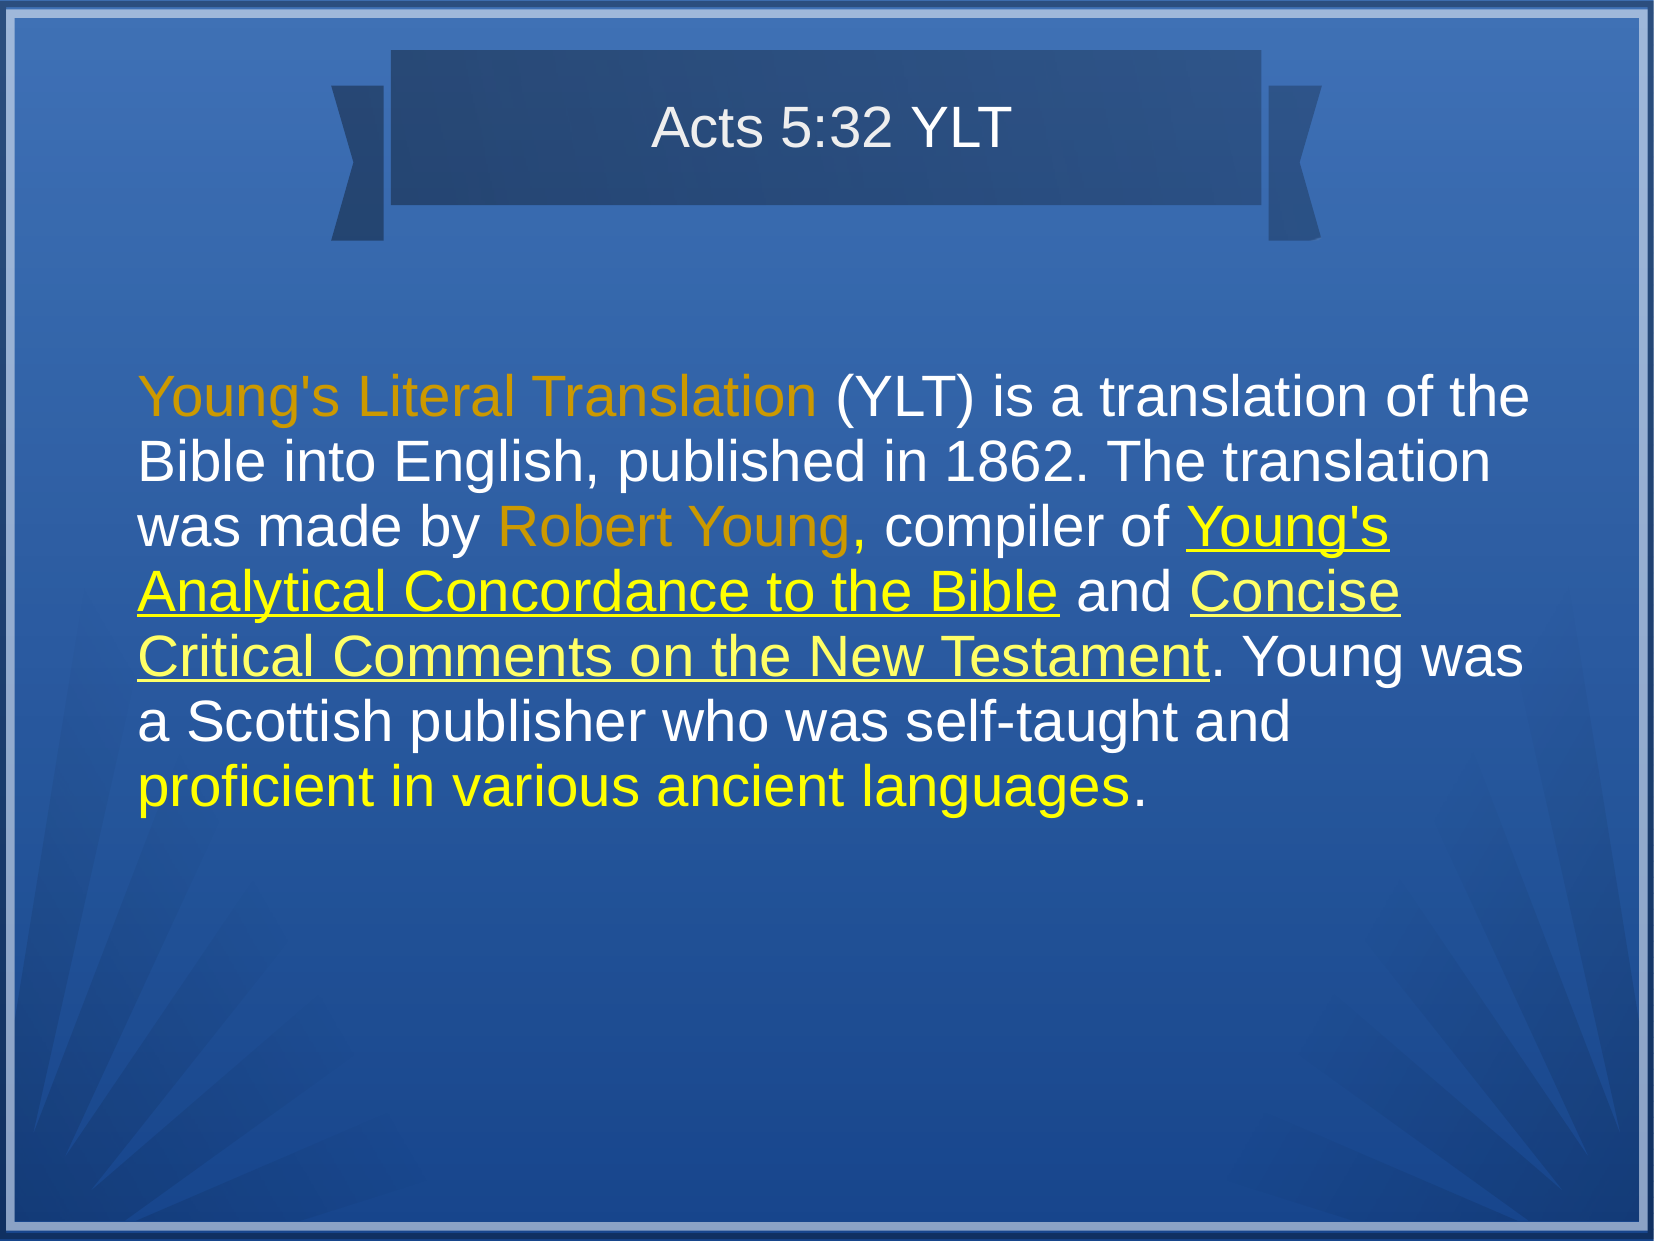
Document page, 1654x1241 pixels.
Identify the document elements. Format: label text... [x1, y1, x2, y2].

text_box Acts 5:32 YLT [576, 73, 1087, 182]
text_box Young's Literal Translation (YLT) is a translation of the Bible into English, published in 1862. The translation was made by Robert Young, compiler of Young's Analytical Concordance to the Bible and Concise Critical Comments on the New Testament. Young was a Scottish publisher who was self-taught and proficient in various ancient languages. [122, 285, 1560, 1241]
